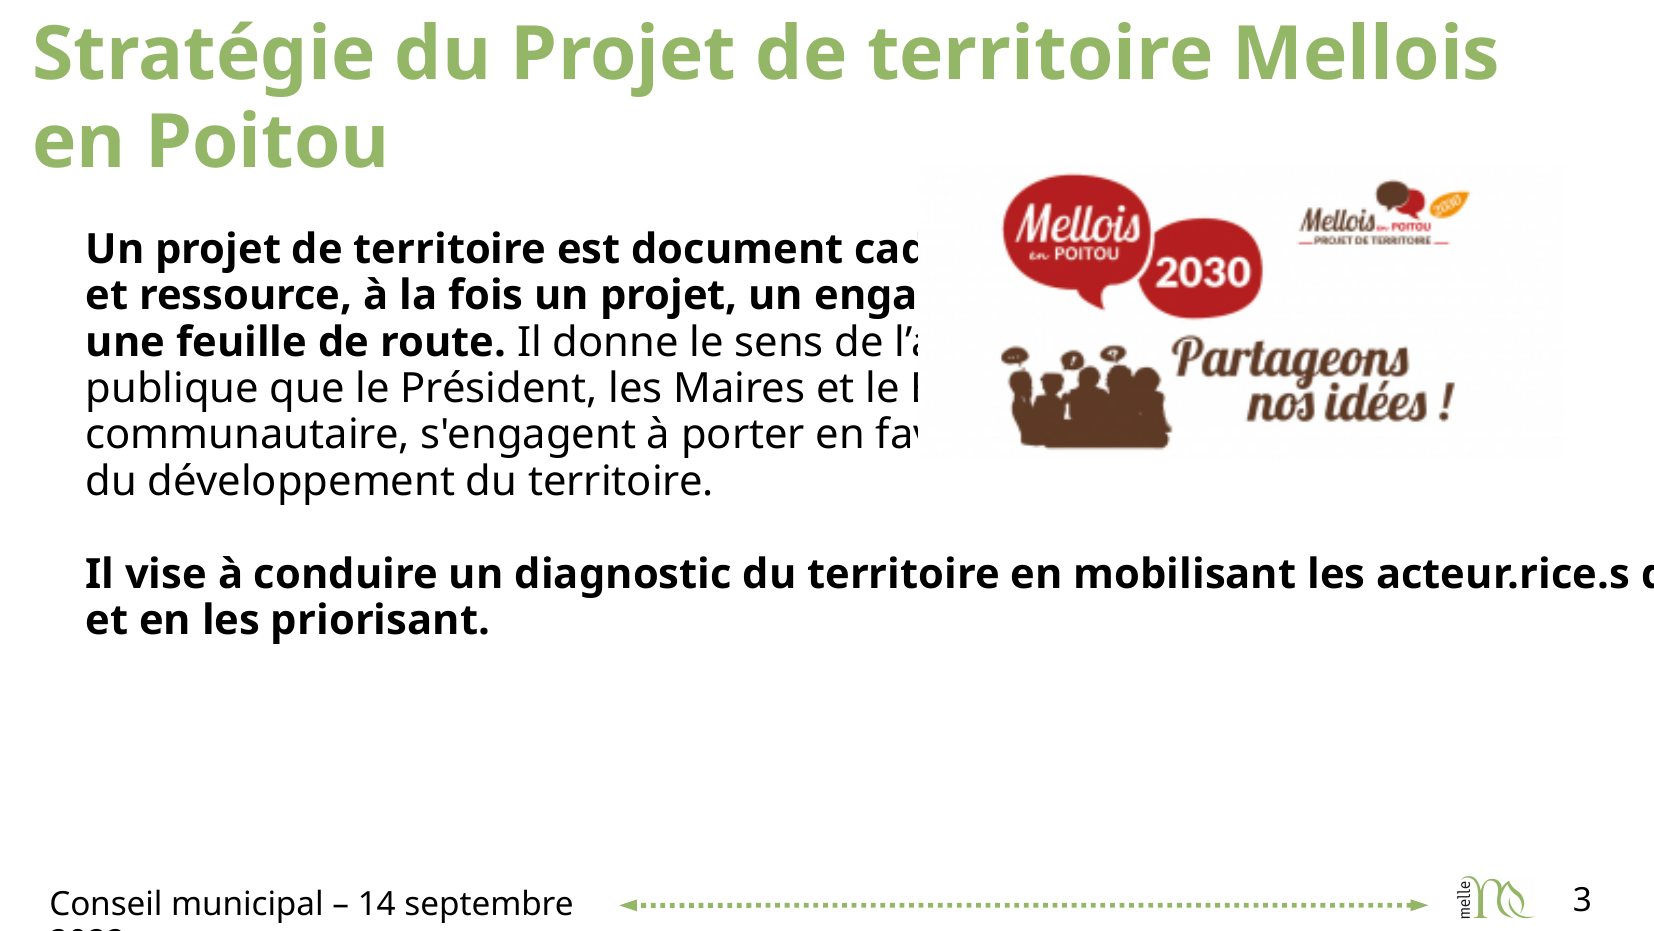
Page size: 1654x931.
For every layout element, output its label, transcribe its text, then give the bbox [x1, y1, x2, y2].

picture [1456, 875, 1535, 922]
text_box Conseil municipal – 14 septembre 2022 [34, 875, 602, 931]
picture [918, 165, 1565, 461]
text_box Stratégie du Projet de territoire Mellois en Poitou [17, 0, 1607, 113]
text_box Un projet de territoire est document cadre et ressource, à la fois un projet, un engagement, une feuille de route. Il donne le sens de l’action publique que le Président, les Maires et le Bureau communautaire, s'engagent à porter en faveur du développement du territoire. Il vise à conduire un diagnostic du territoire en mobilisant les acteur.rice.s de celui-ci (économiques, associatif.ve.s, citoyen.ne.s) et les partenaires institutionnel.le.s (Etat, Région, Département), et à déterminer une stratégie territoriale en identifiant des orientations stratégiques et en les priorisant. [70, 218, 1560, 745]
